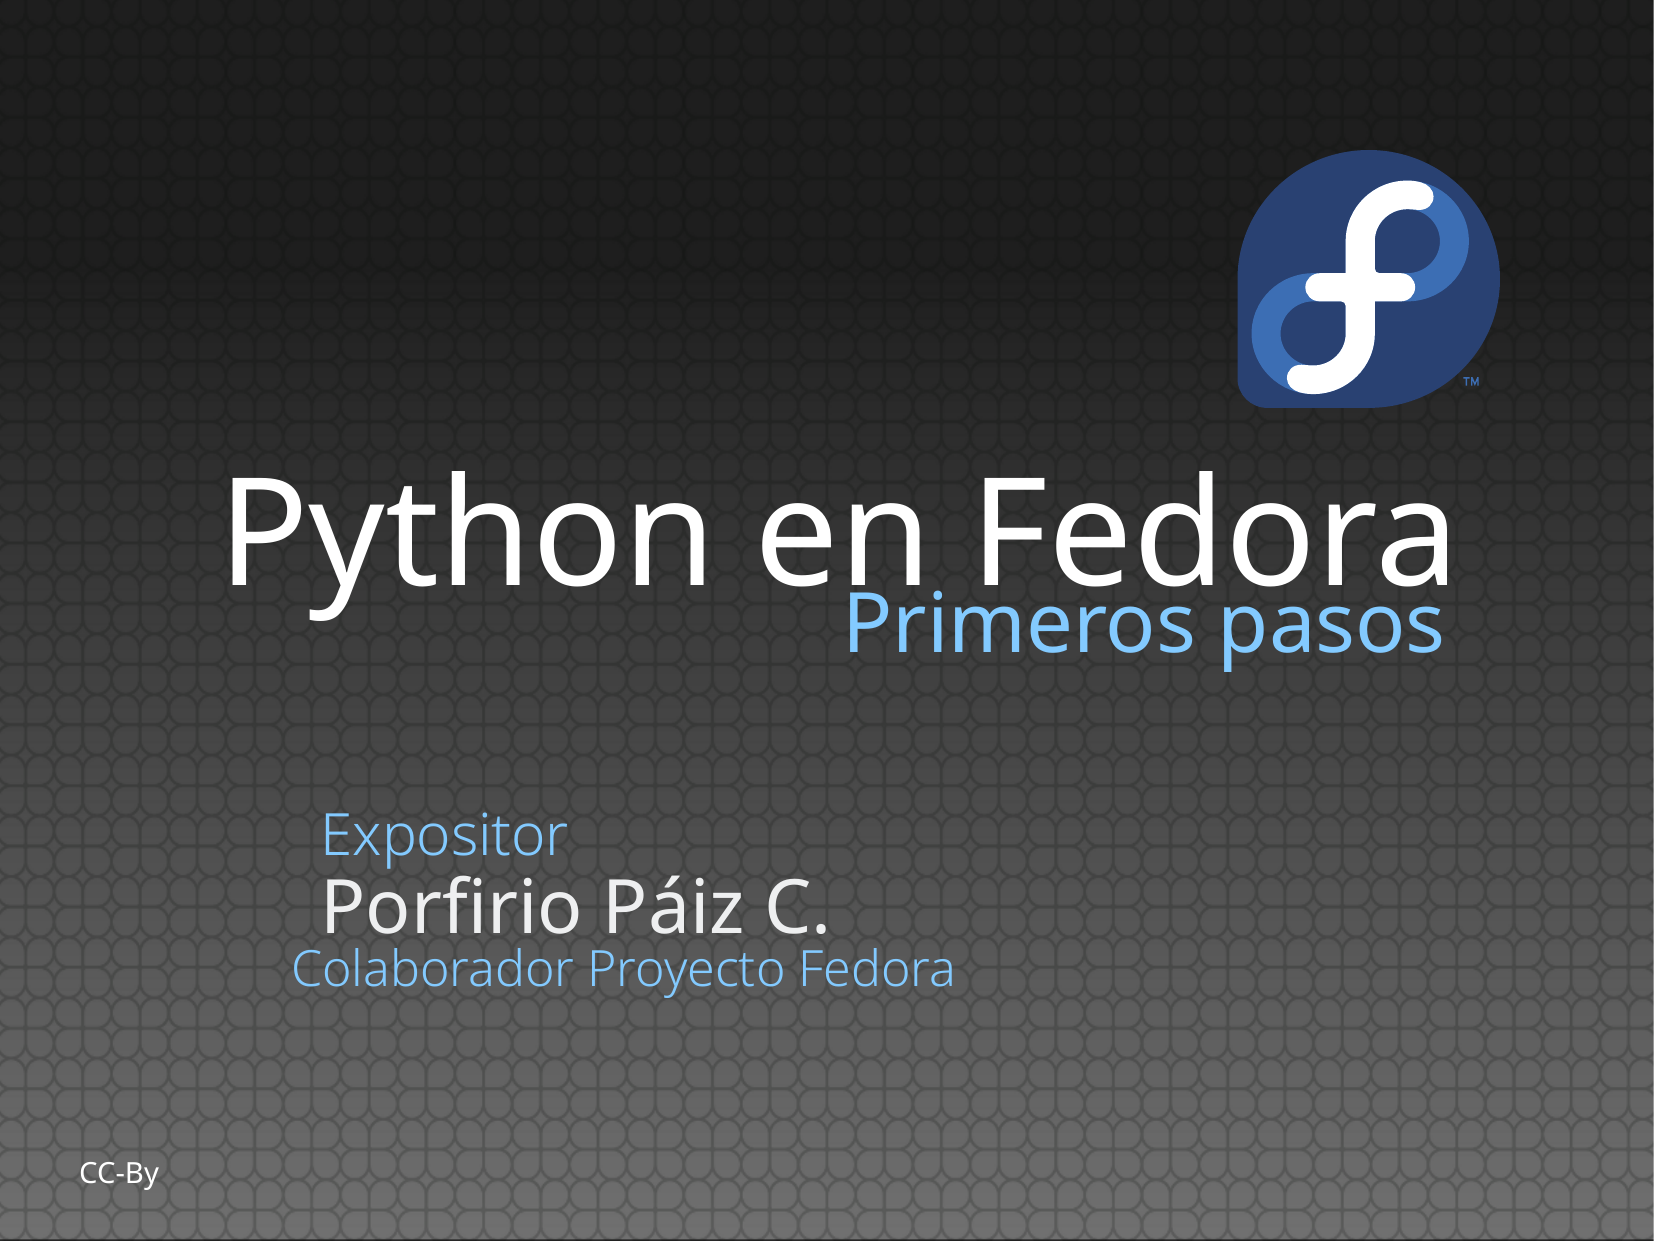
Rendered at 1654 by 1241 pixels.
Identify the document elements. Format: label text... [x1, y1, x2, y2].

text_box Expositor [305, 785, 681, 866]
text_box Python en Fedora [37, 417, 1475, 601]
subtitle Primeros pasos [100, 601, 1447, 667]
picture [0, 0, 1654, 1241]
text_box CC-By [64, 1144, 1624, 1229]
text_box Colaborador Proyecto Fedora [276, 925, 1076, 997]
text_box Porfirio Páiz C. [305, 846, 1334, 946]
